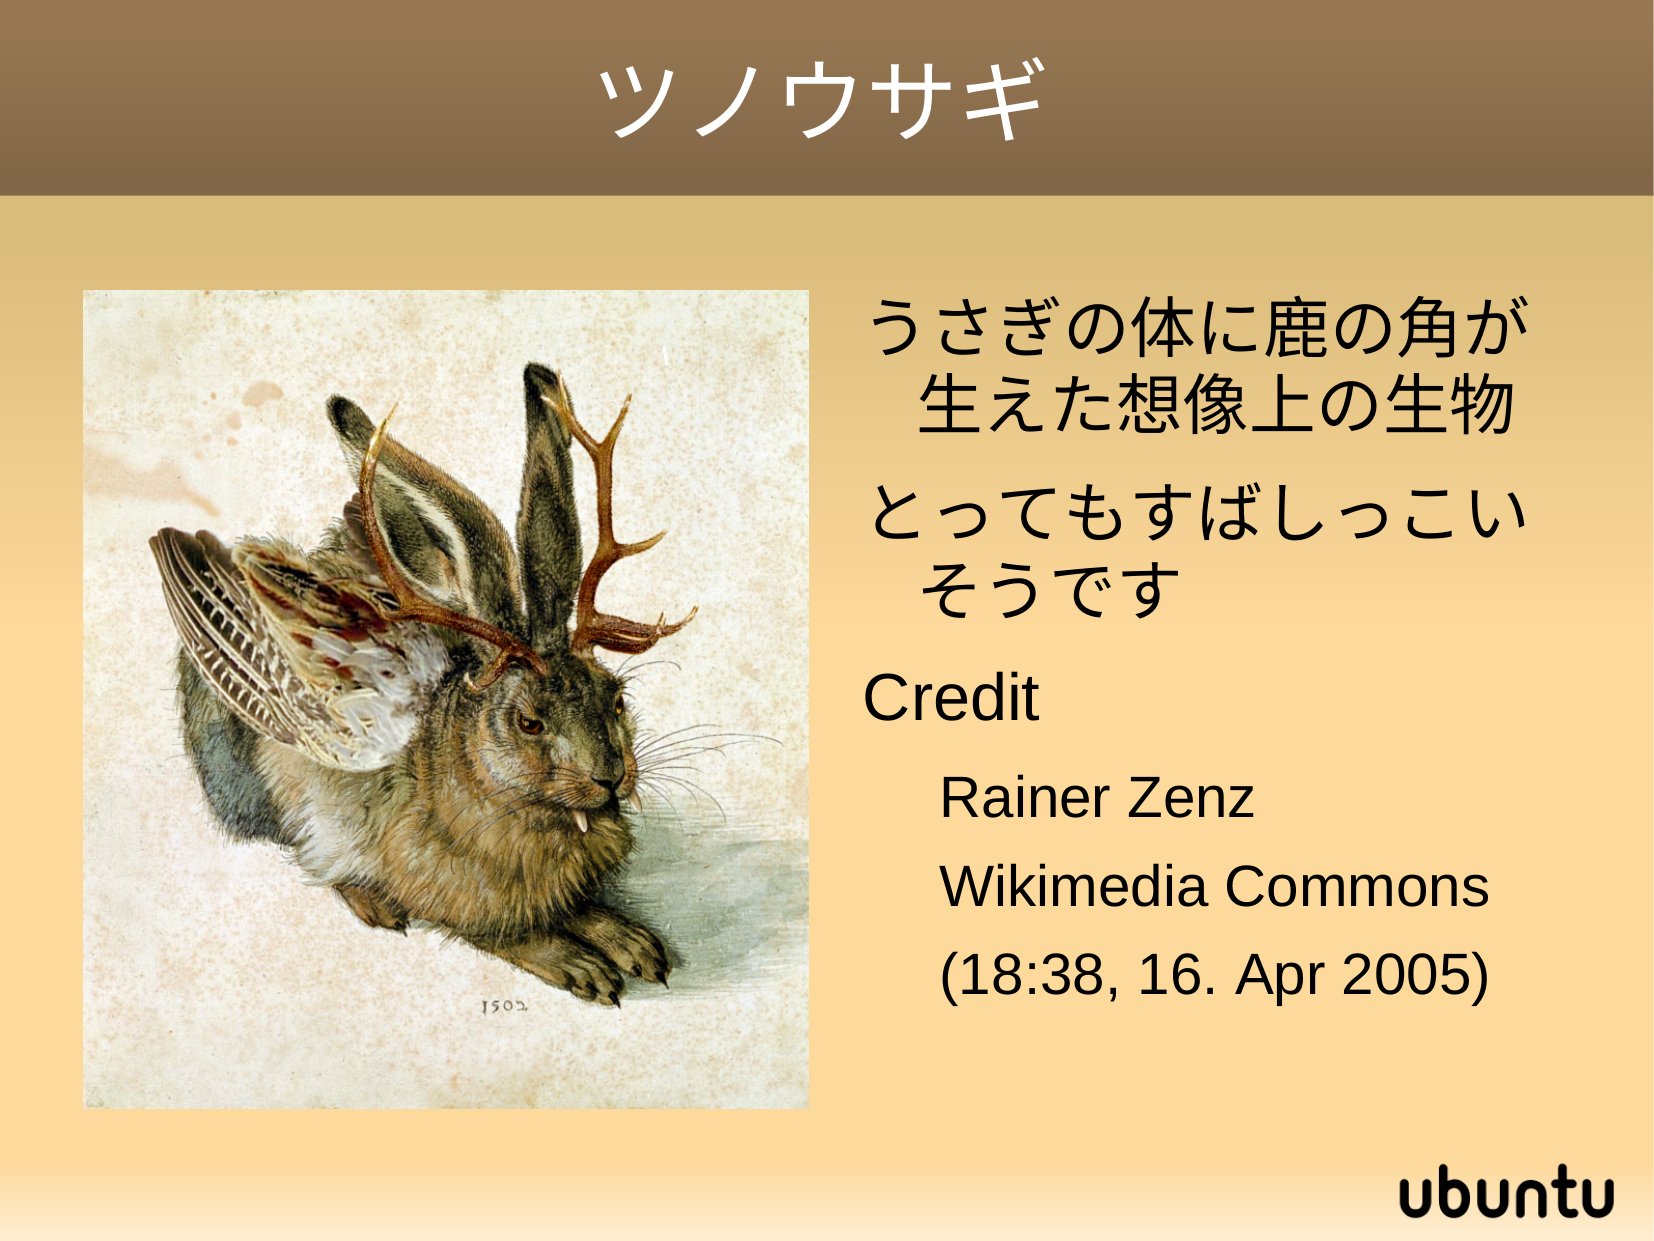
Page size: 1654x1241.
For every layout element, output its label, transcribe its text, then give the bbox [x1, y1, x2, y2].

title ツノウサギ [76, 0, 1565, 208]
list うさぎの体に鹿の角が生えた想像上の生物 とってもすばしっこいそうです Credit Rainer Zenz Wikimedia Commons (18:38, 16. Apr 2005) [845, 290, 1595, 1123]
picture [0, 0, 1654, 1241]
